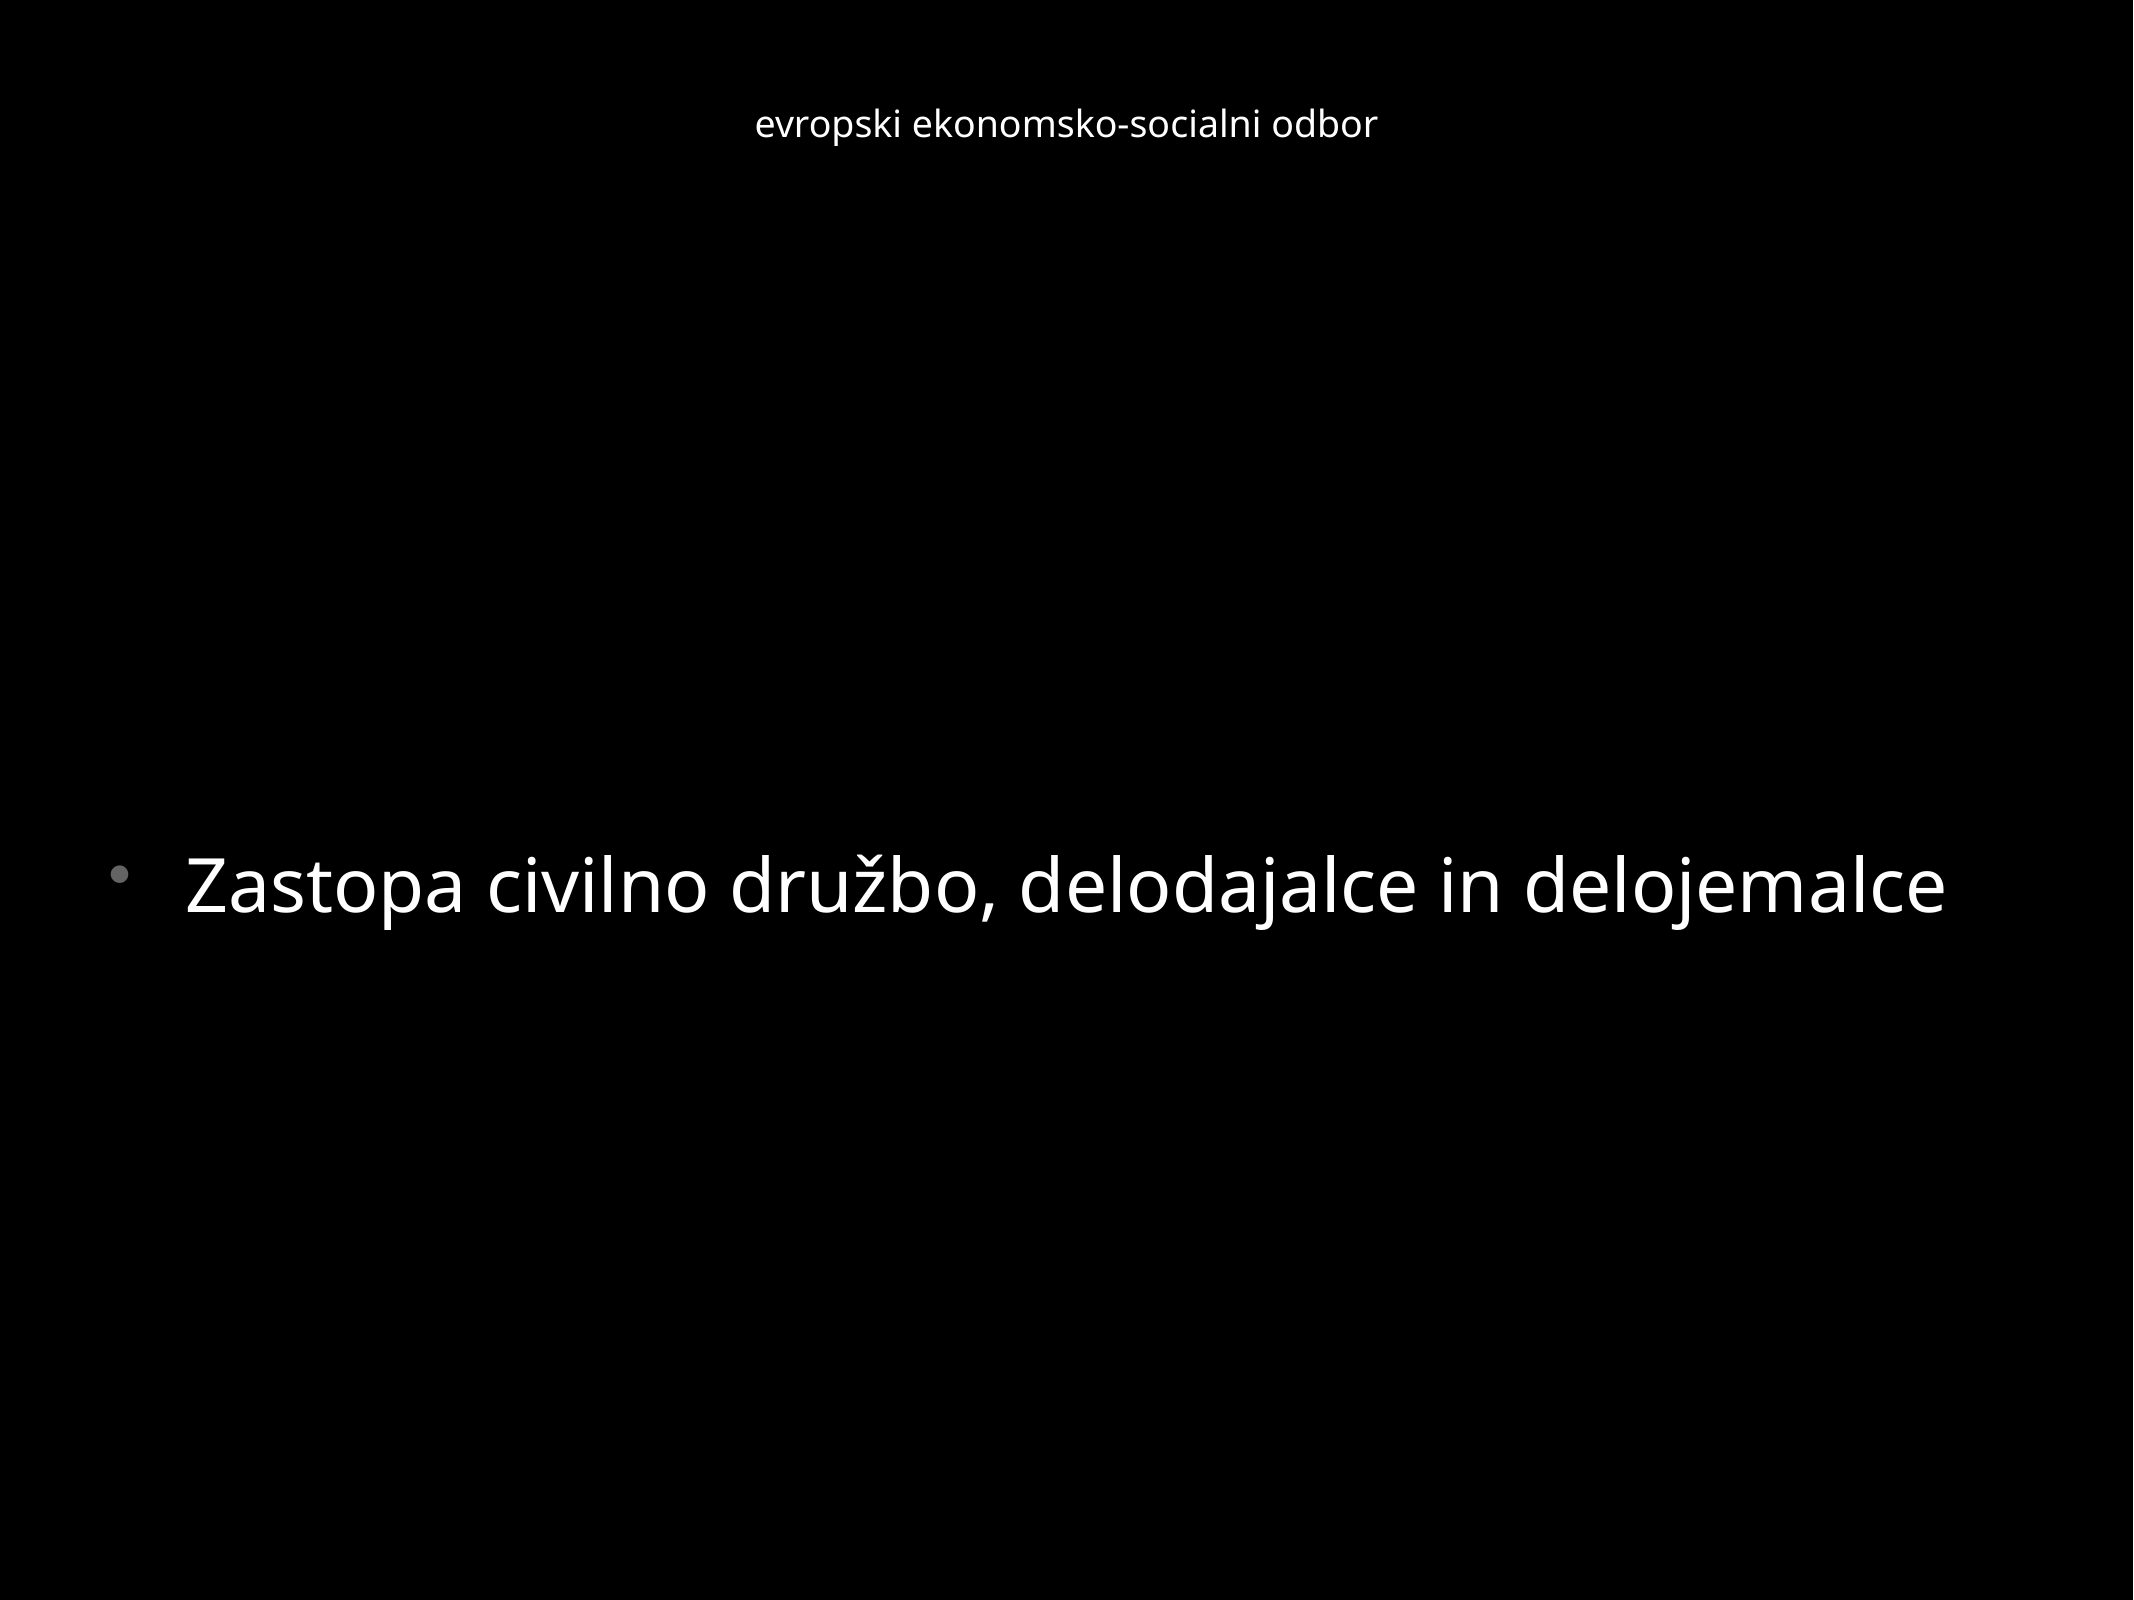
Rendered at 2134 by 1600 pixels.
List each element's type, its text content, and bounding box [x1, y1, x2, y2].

title evropski ekonomsko-socialni odbor [108, 99, 2025, 331]
list Zastopa civilno družbo, delodajalce in delojemalce [108, 331, 2025, 1434]
